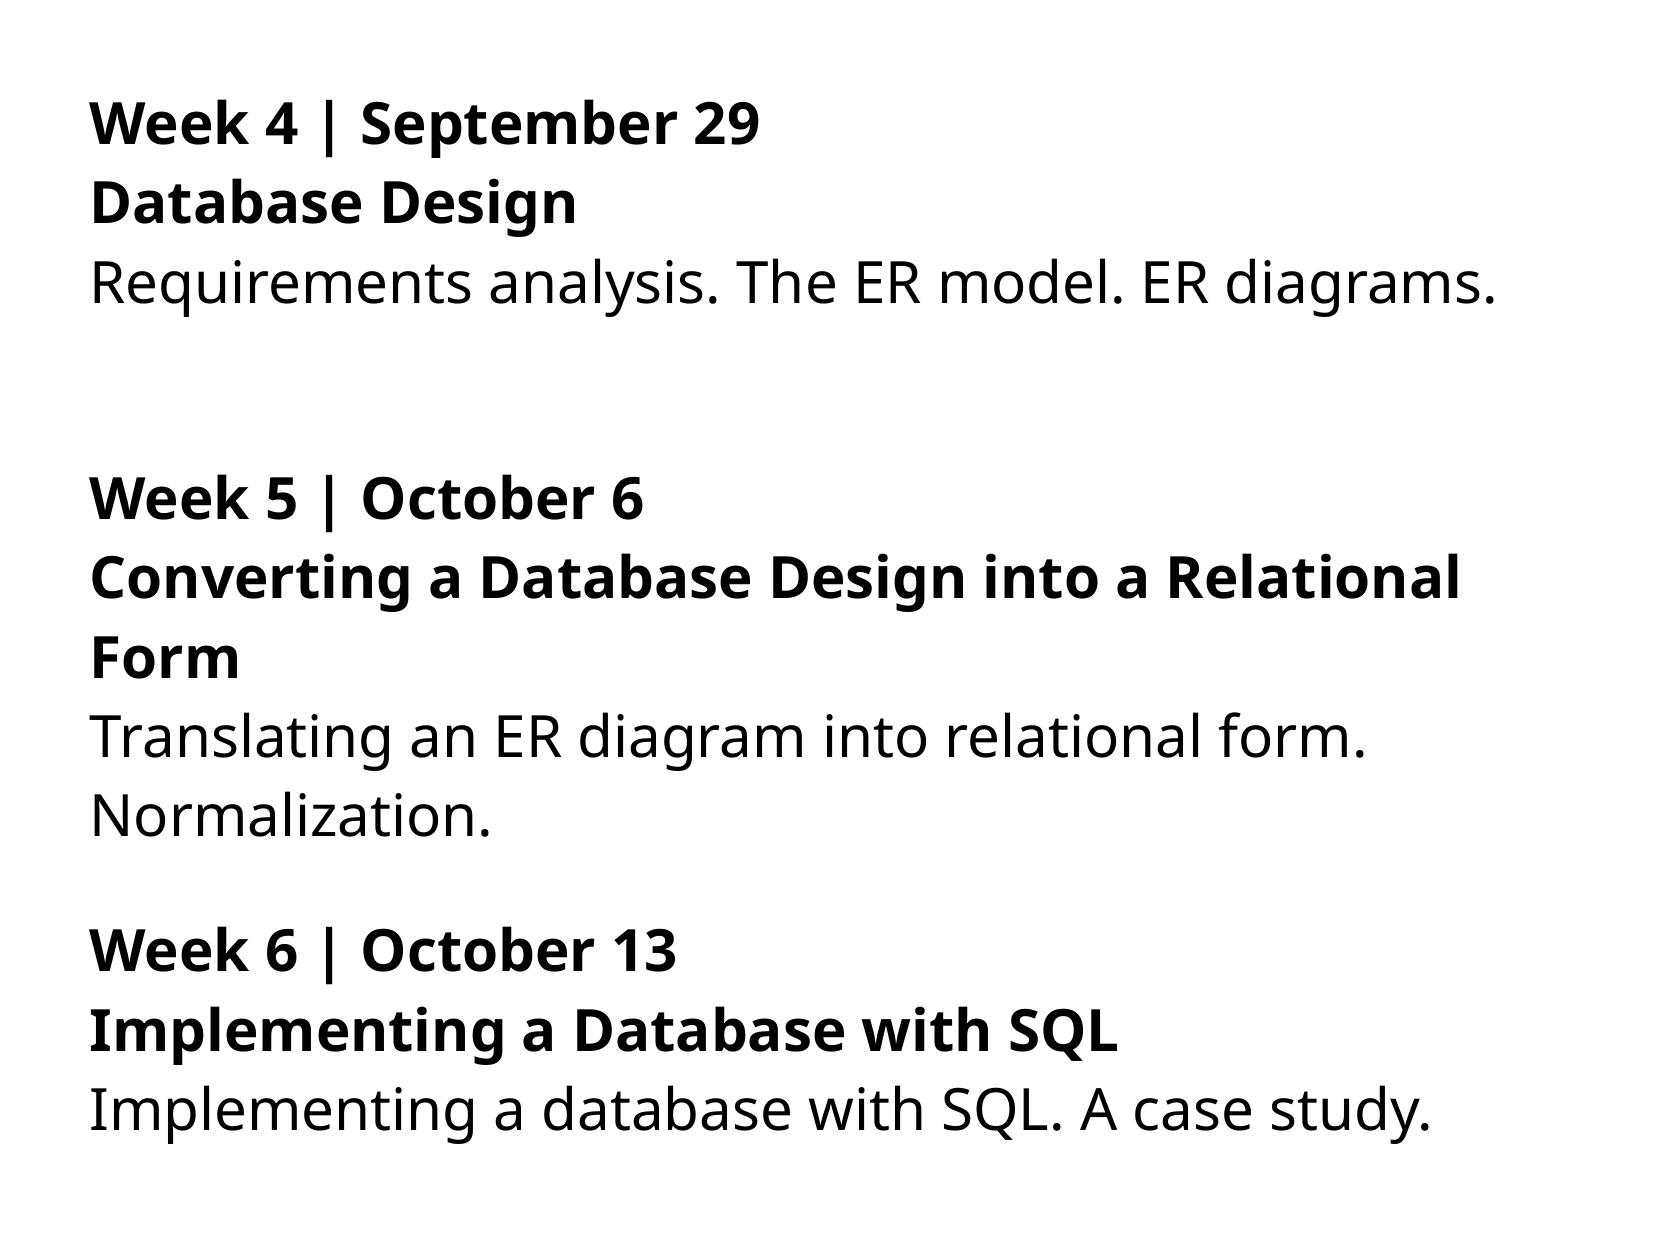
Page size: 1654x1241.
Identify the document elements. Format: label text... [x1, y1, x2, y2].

text_box Week 4 | September 29 Database Design Requirements analysis. The ER model. ER diagrams. [75, 75, 1538, 373]
text_box Week 5 | October 6 Converting a Database Design into a Relational Form Translating an ER diagram into relational form. Normalization. [75, 450, 1538, 902]
text_box Week 6 | October 13 Implementing a Database with SQL Implementing a database with SQL. A case study. [75, 902, 1538, 1241]
